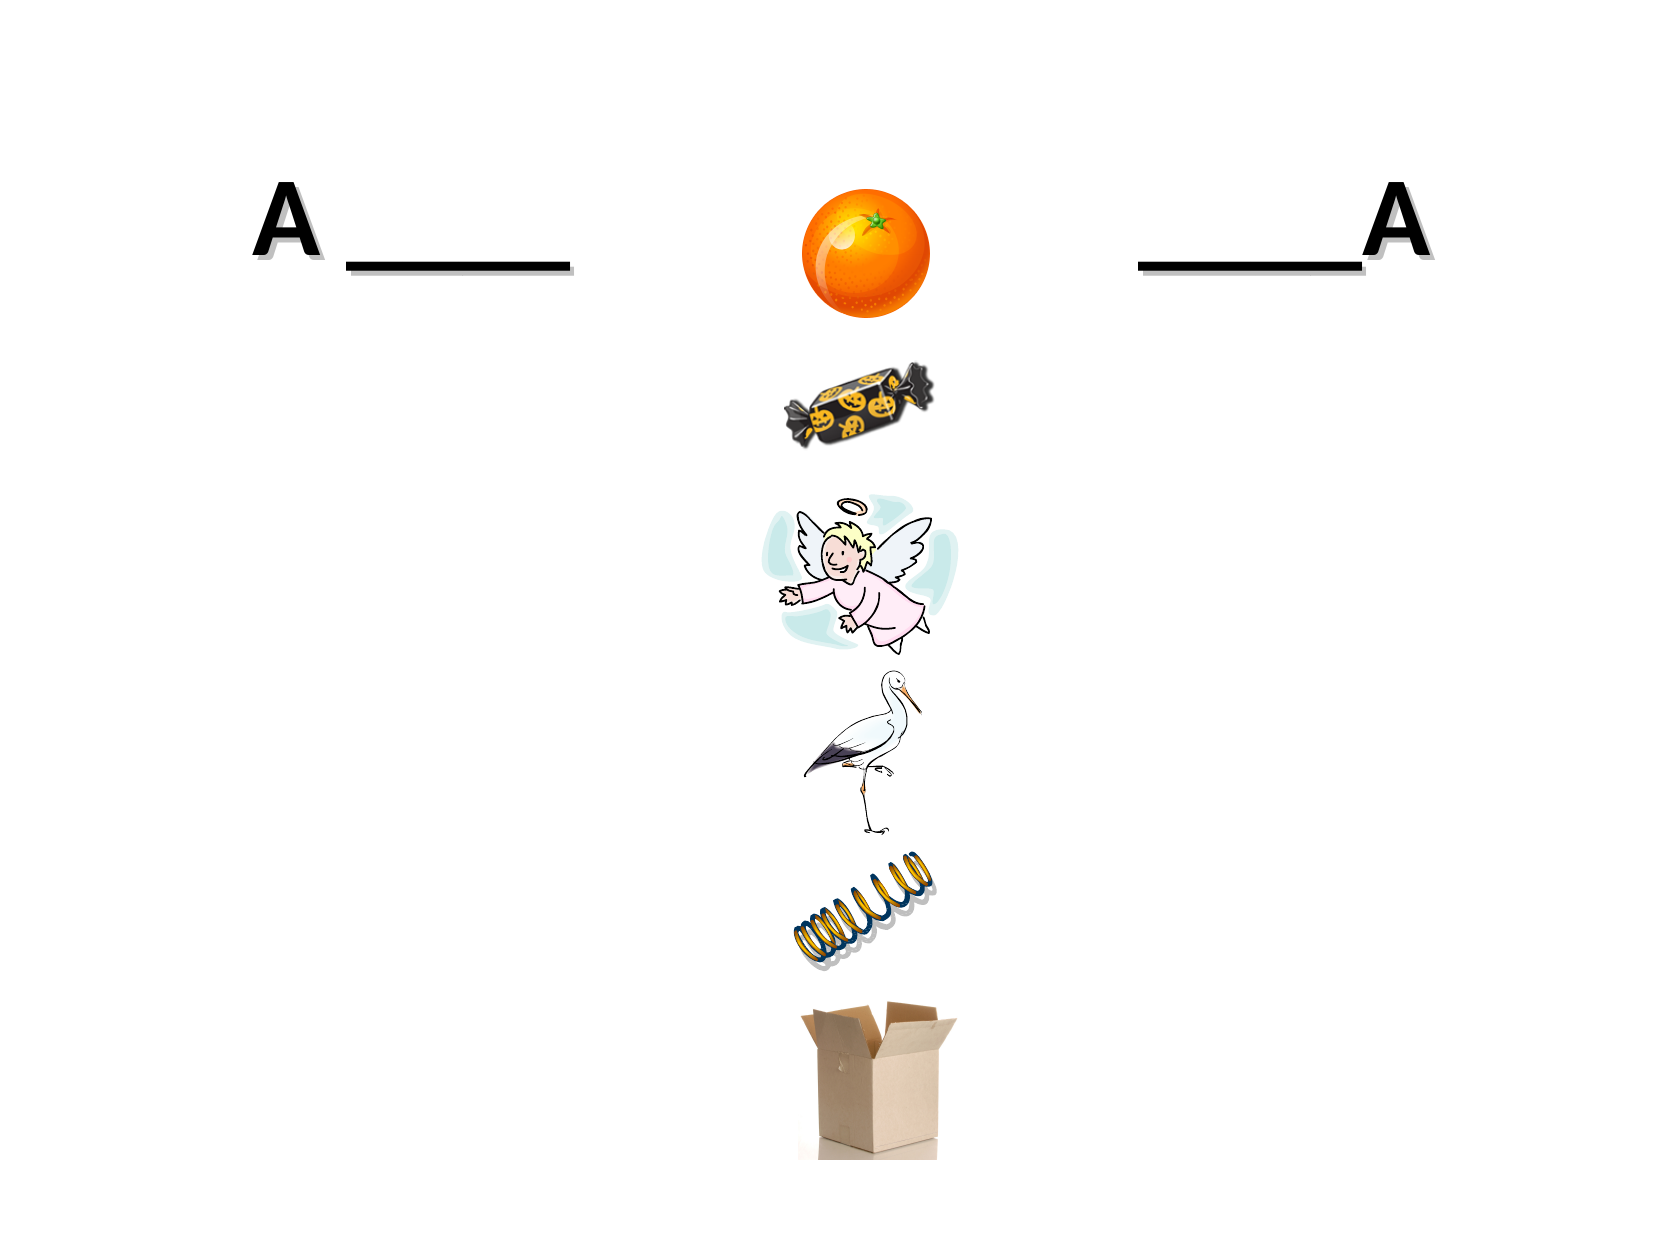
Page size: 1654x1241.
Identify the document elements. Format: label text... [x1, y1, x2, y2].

text_box А ____ [238, 136, 586, 286]
picture [784, 360, 935, 455]
picture [803, 670, 923, 836]
picture [780, 847, 961, 1160]
picture [755, 491, 978, 655]
text_box ____А [1124, 136, 1446, 286]
picture [791, 183, 934, 326]
